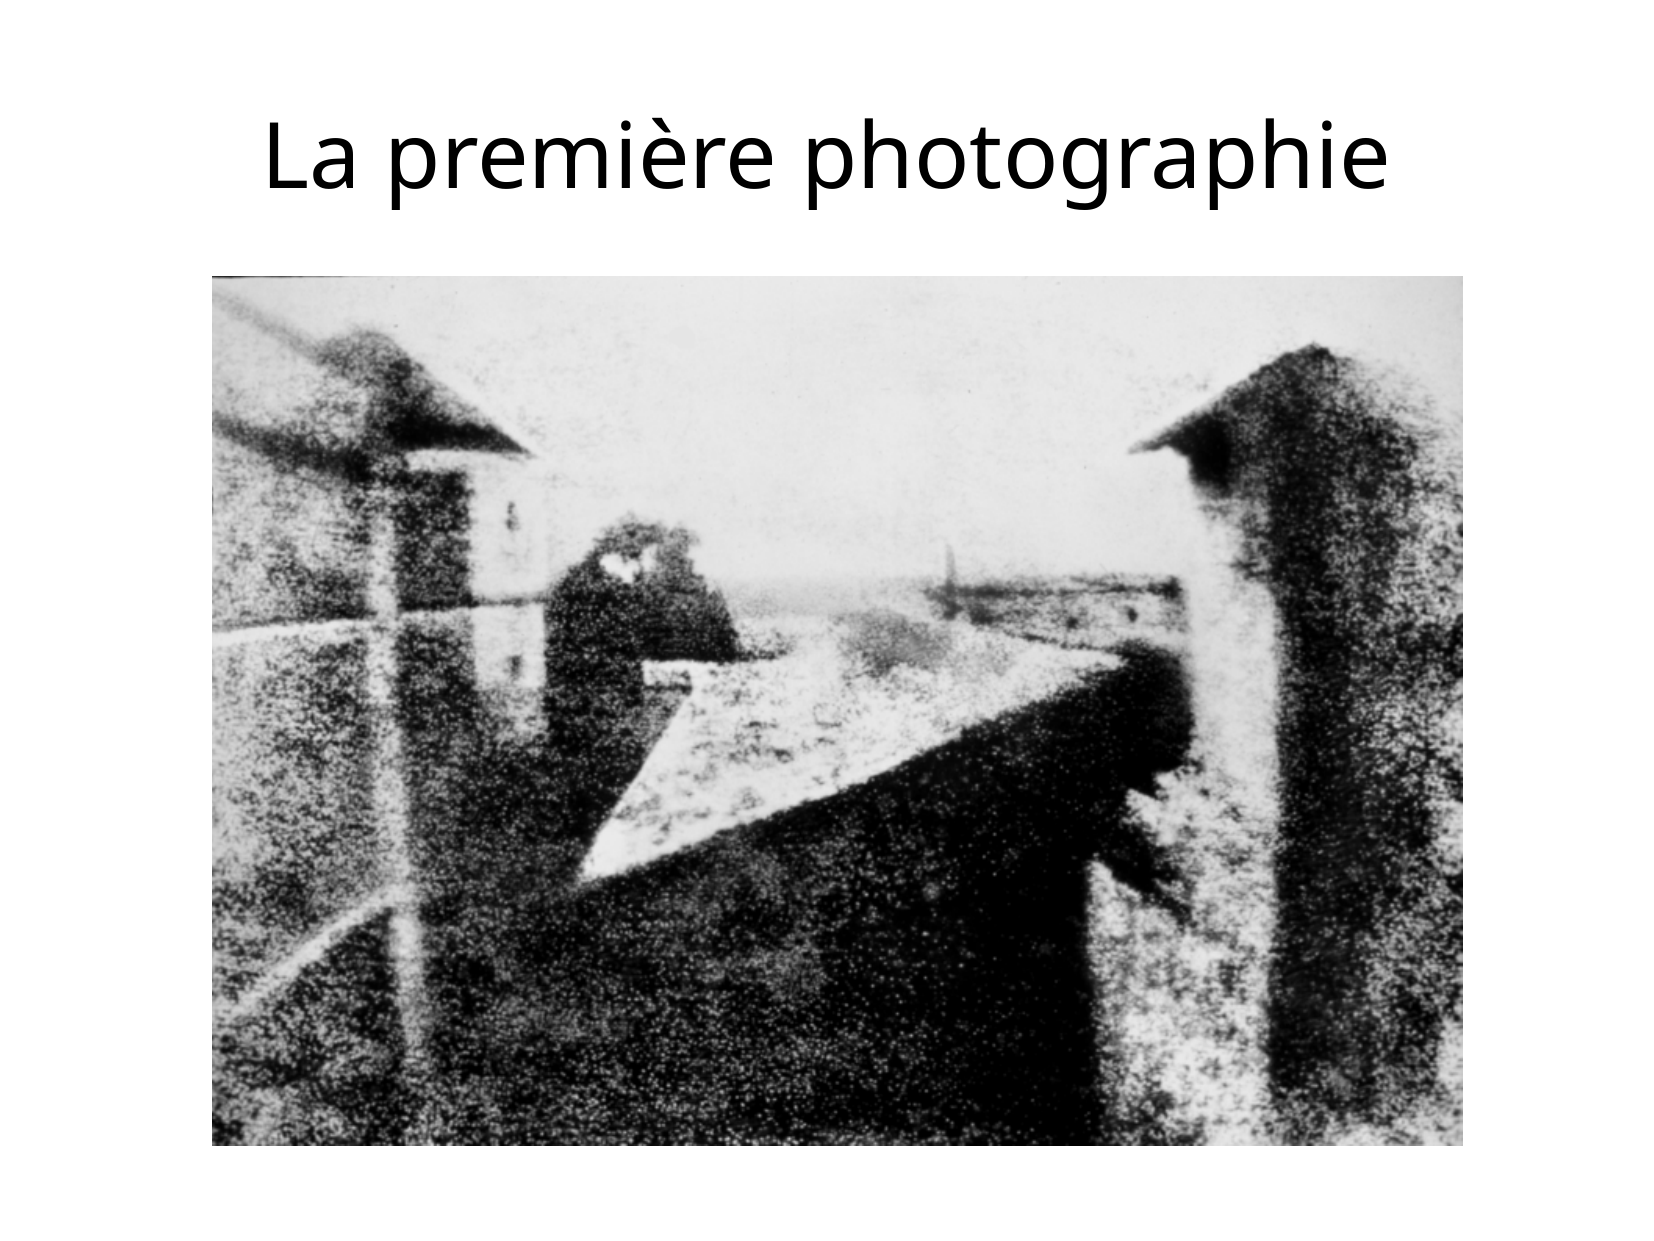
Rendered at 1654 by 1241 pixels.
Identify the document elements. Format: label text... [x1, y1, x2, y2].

picture [212, 276, 1463, 1146]
title La première photographie [82, 49, 1571, 257]
